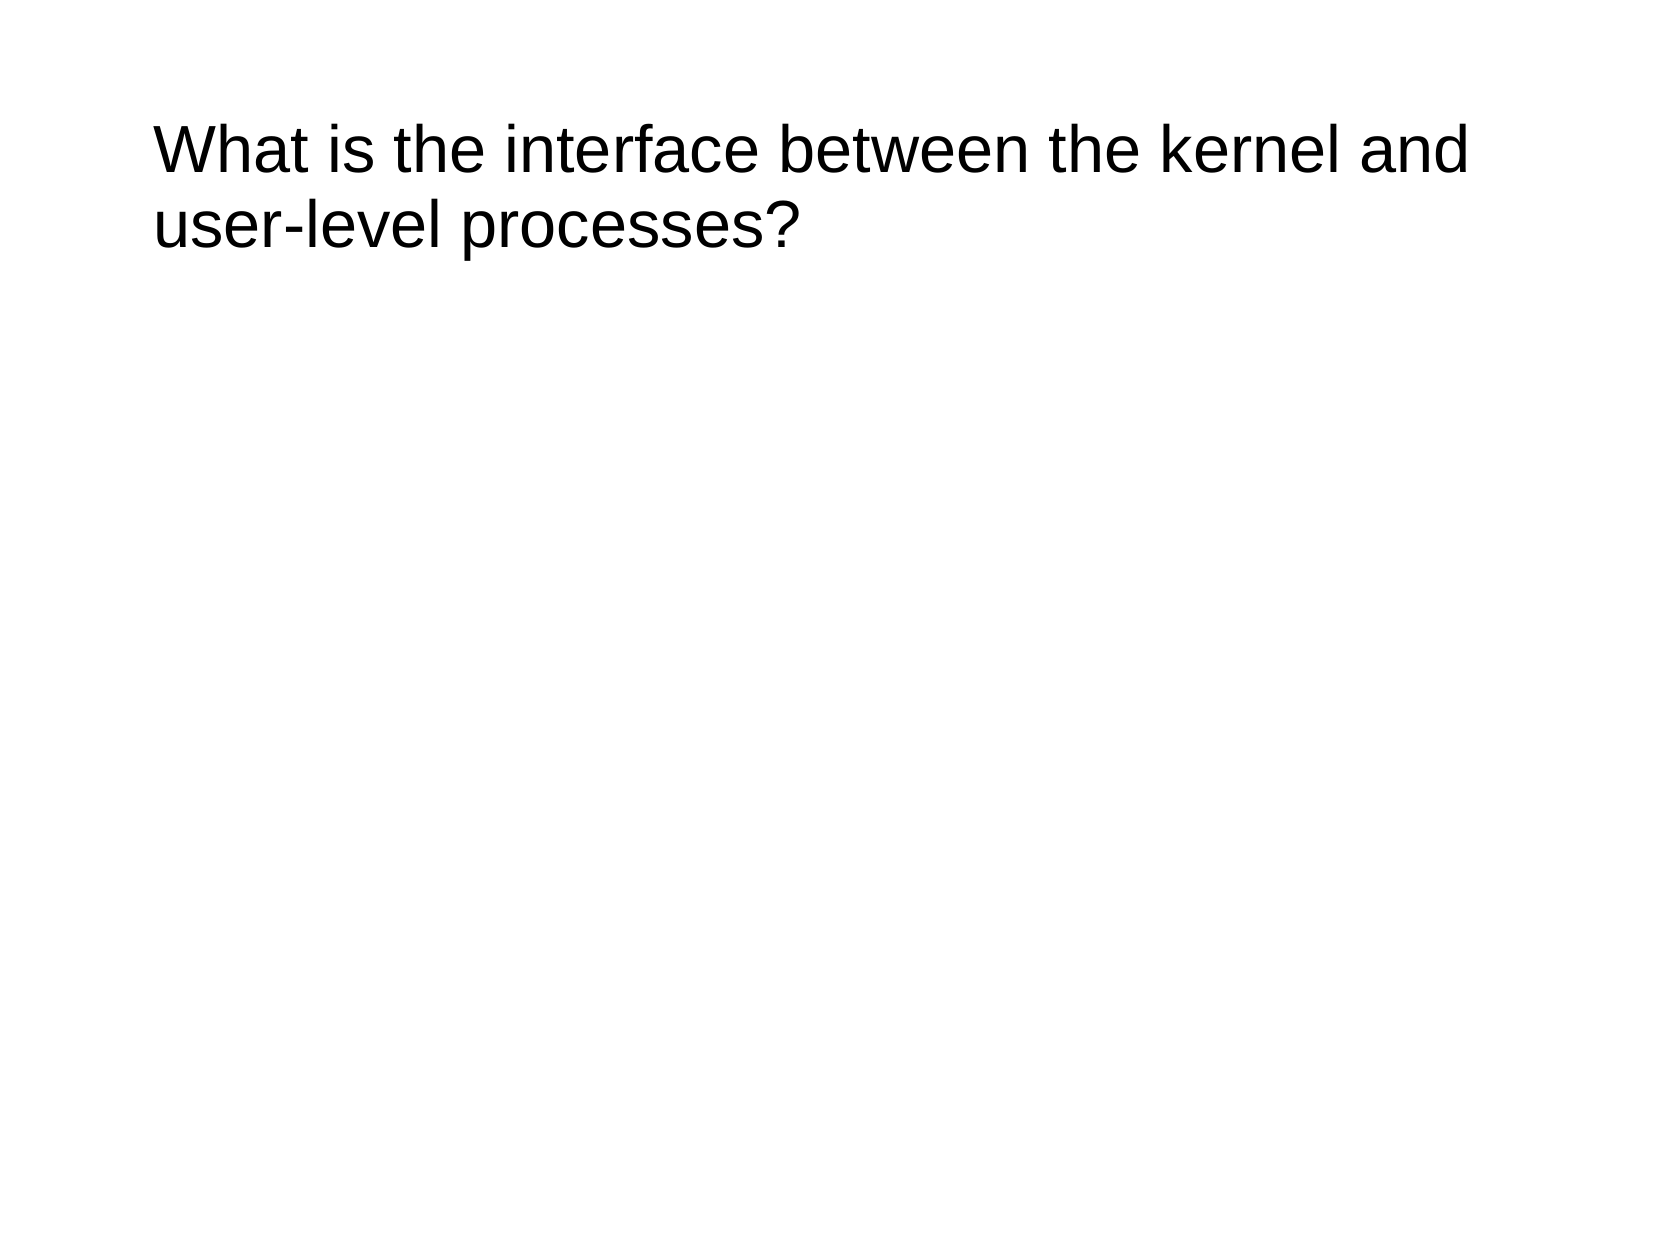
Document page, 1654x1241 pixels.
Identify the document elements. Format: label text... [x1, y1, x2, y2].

list What is the interface between the kernel and user-level processes? [82, 112, 1571, 1010]
